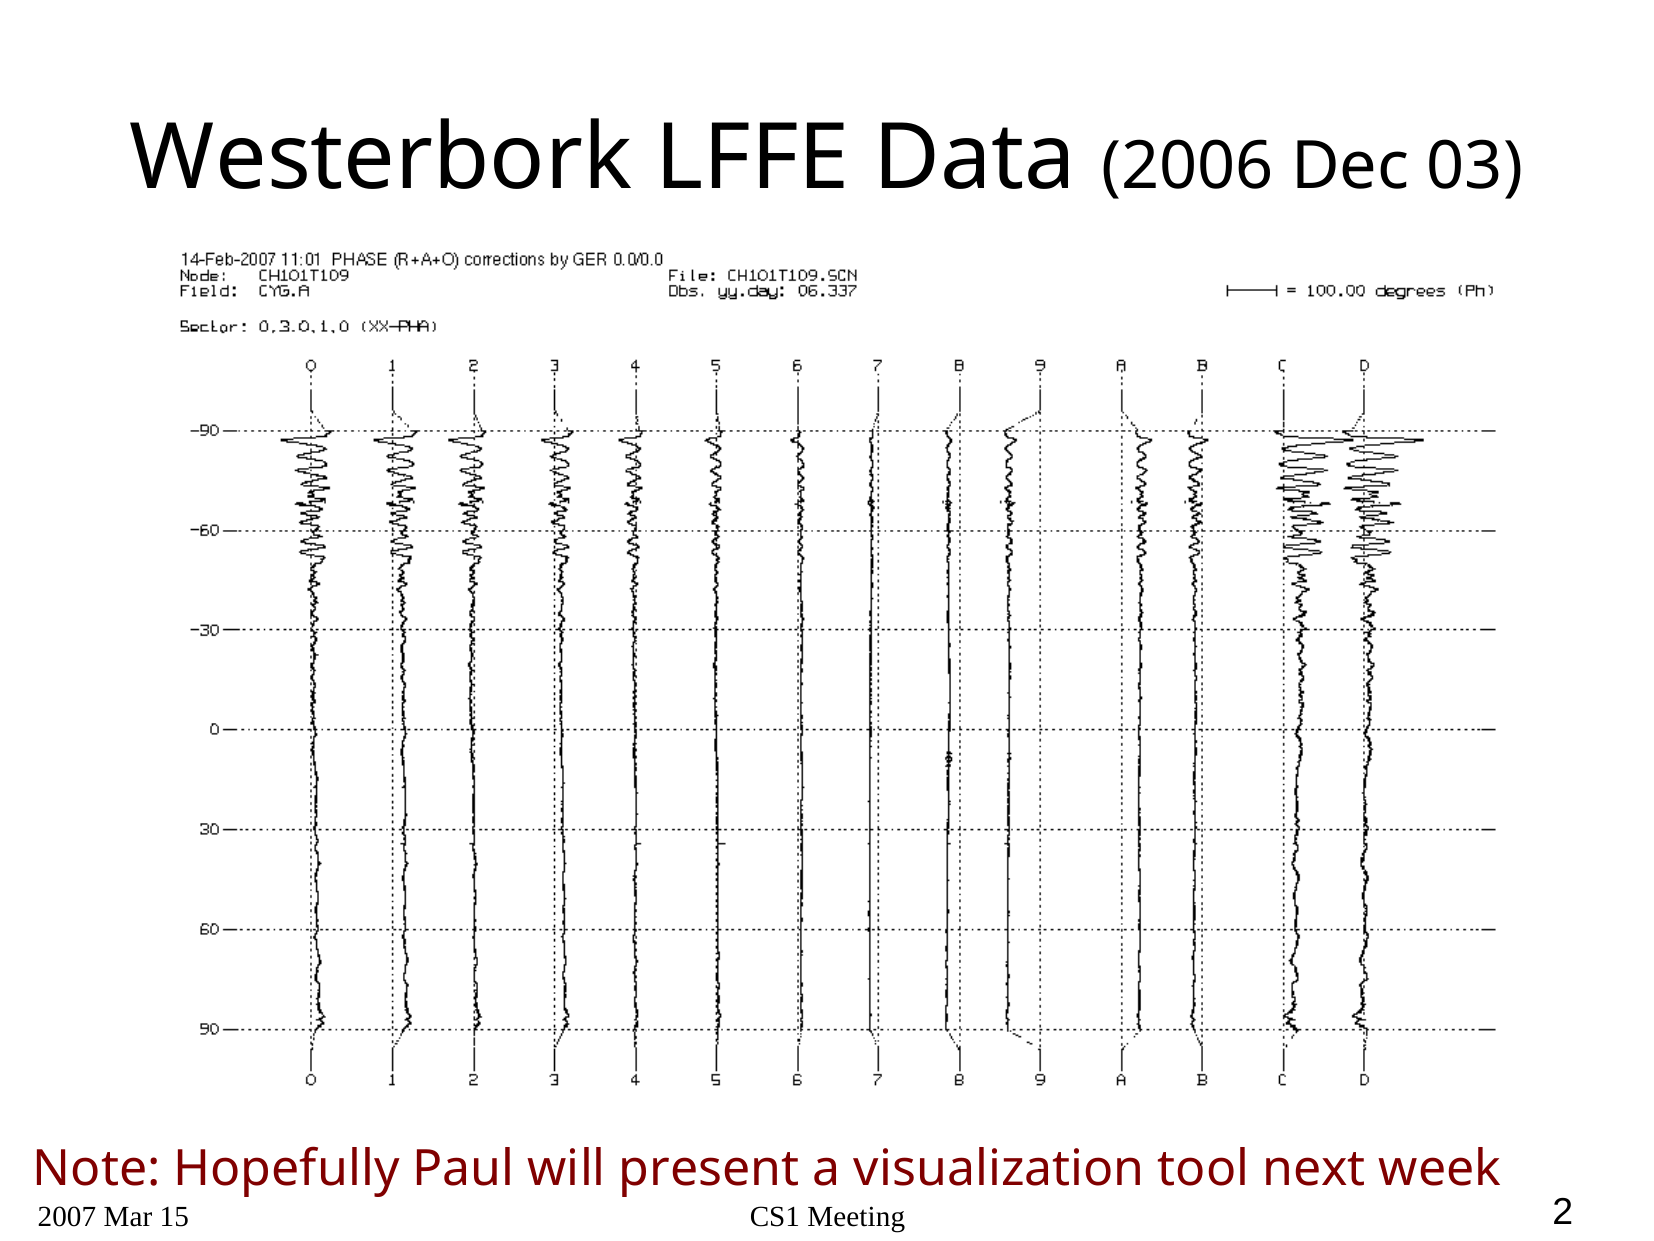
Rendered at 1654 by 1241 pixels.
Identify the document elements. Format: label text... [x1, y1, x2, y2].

picture [150, 236, 1538, 1125]
title Westerbork LFFE Data (2006 Dec 03) [82, 49, 1571, 257]
text_box Note: Hopefully Paul will present a visualization tool next week [18, 1125, 1576, 1199]
